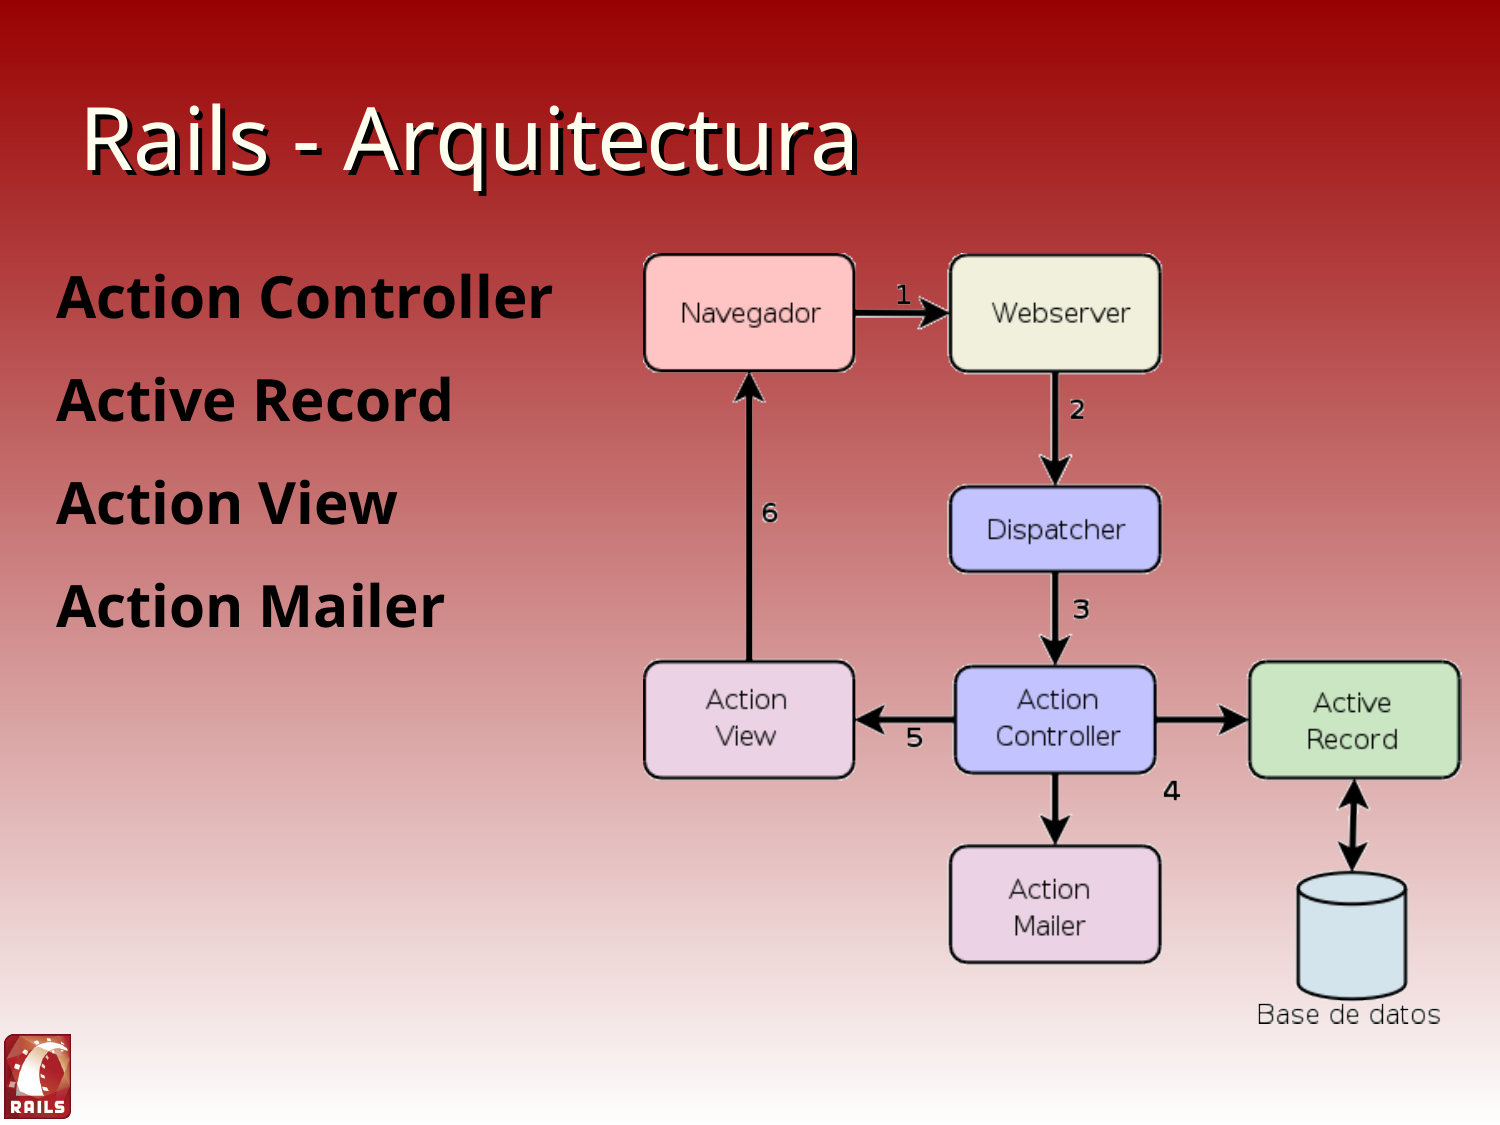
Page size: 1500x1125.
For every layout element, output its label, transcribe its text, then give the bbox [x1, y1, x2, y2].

picture [643, 253, 1462, 1024]
title Rails - Arquitectura [64, 42, 1317, 232]
picture [4, 1034, 71, 1119]
list Action Controller Active Record Action View Action Mailer [41, 243, 1406, 988]
